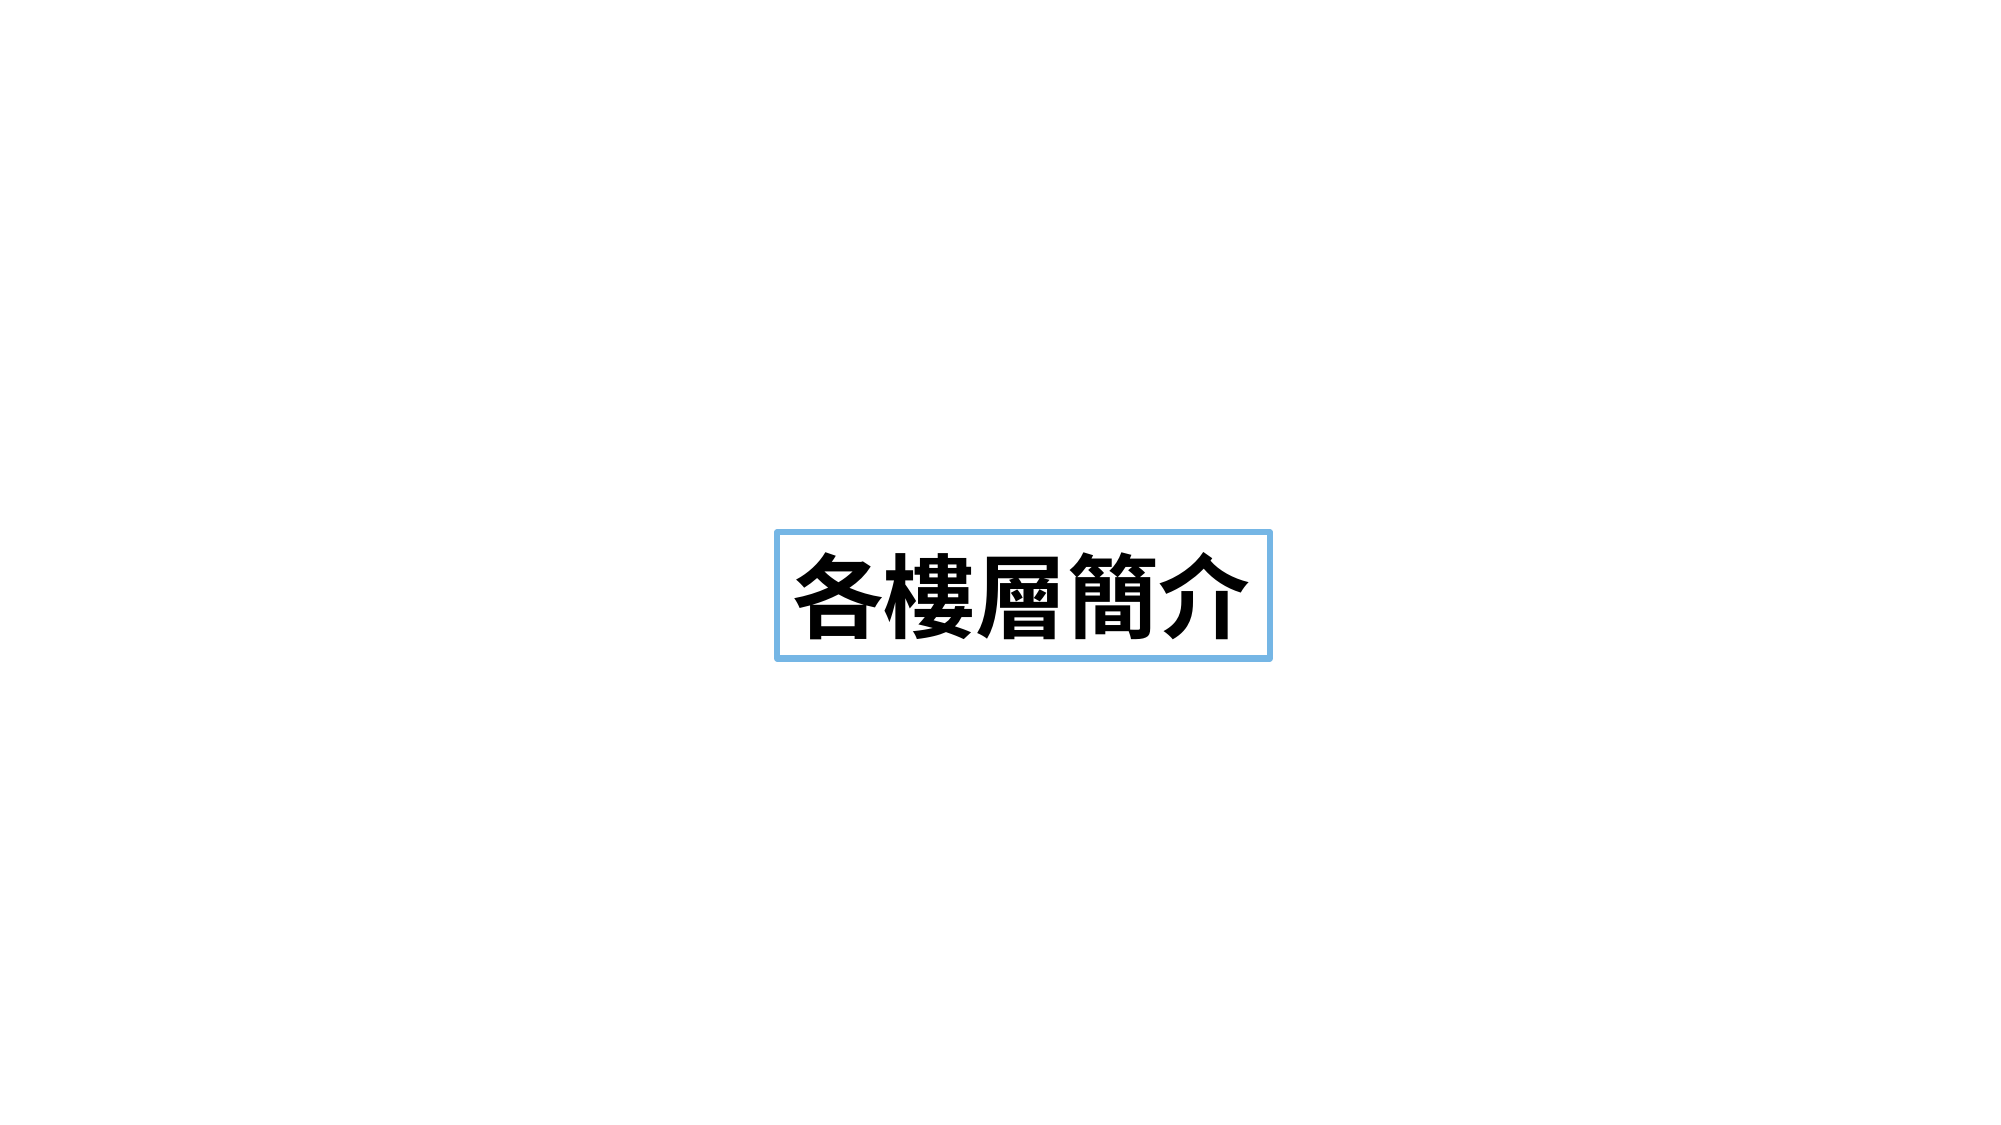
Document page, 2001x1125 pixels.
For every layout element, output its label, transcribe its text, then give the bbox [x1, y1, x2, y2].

text_box 各樓層簡介 [777, 532, 1270, 659]
